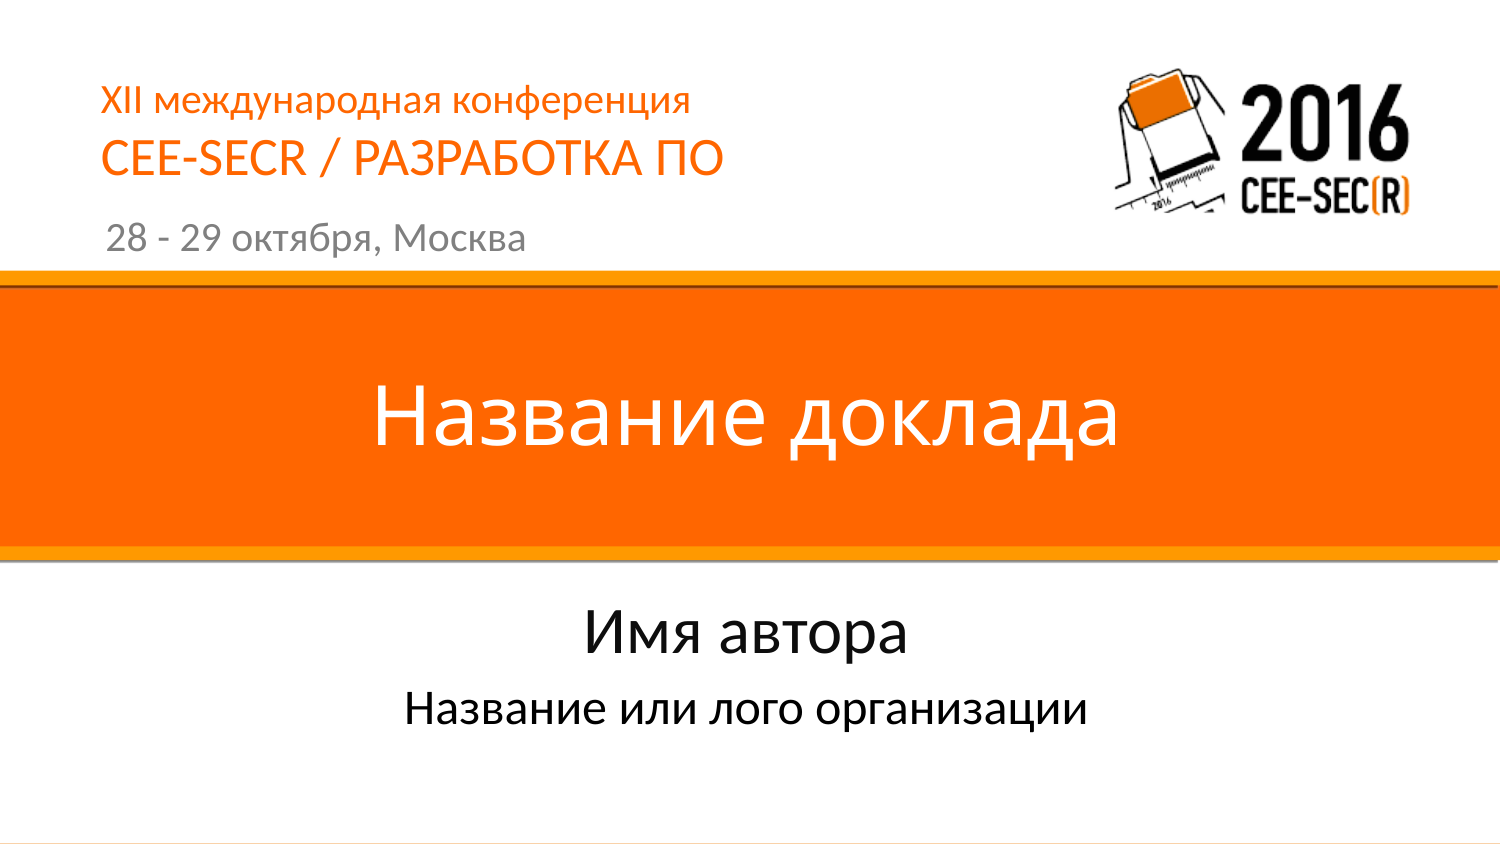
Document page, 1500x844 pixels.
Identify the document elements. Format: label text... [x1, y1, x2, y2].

subtitle Имя автора [221, 579, 1272, 654]
picture [1106, 56, 1424, 229]
list Название или лого организации [358, 666, 1135, 806]
title Название доклада [65, 284, 1428, 547]
